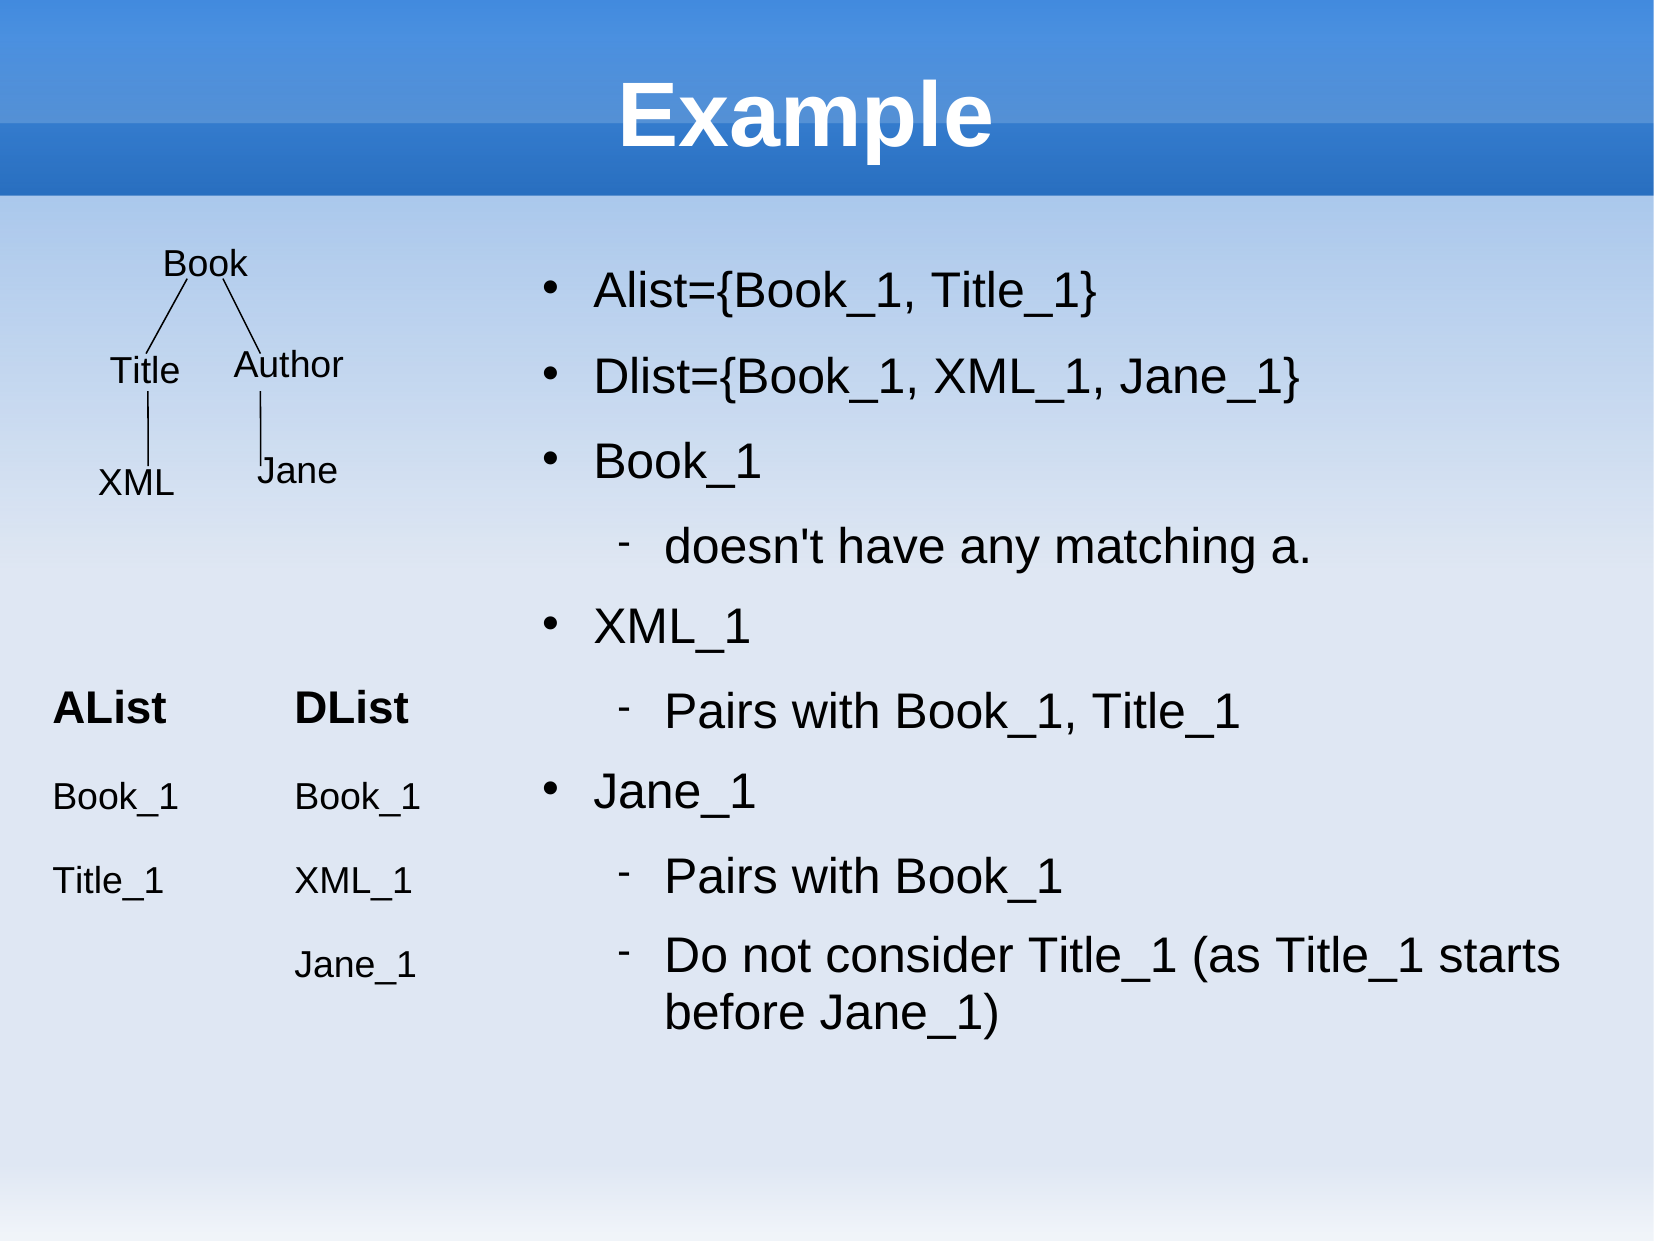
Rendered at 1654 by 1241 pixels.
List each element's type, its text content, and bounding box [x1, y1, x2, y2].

title Example [74, 37, 1538, 192]
text_box Author [218, 335, 369, 411]
text_box AList Book_1 Title_1 [37, 675, 226, 992]
text_box XML [83, 453, 223, 529]
list Alist={Book_1, Title_1} Dlist={Book_1, XML_1, Jane_1} Book_1 doesn't have any matching a. XML_1 Pairs with Book_1, Title_1 Jane_1 Pairs with Book_1 Do not consider Title_1 (as Title_1 starts before Jane_1)‏ [524, 262, 1608, 1125]
text_box Jane [242, 441, 393, 517]
text_box Book [147, 235, 298, 311]
text_box DList Book_1 XML_1 Jane_1 [279, 675, 488, 992]
picture [0, 0, 1654, 1241]
text_box Title [94, 341, 245, 417]
